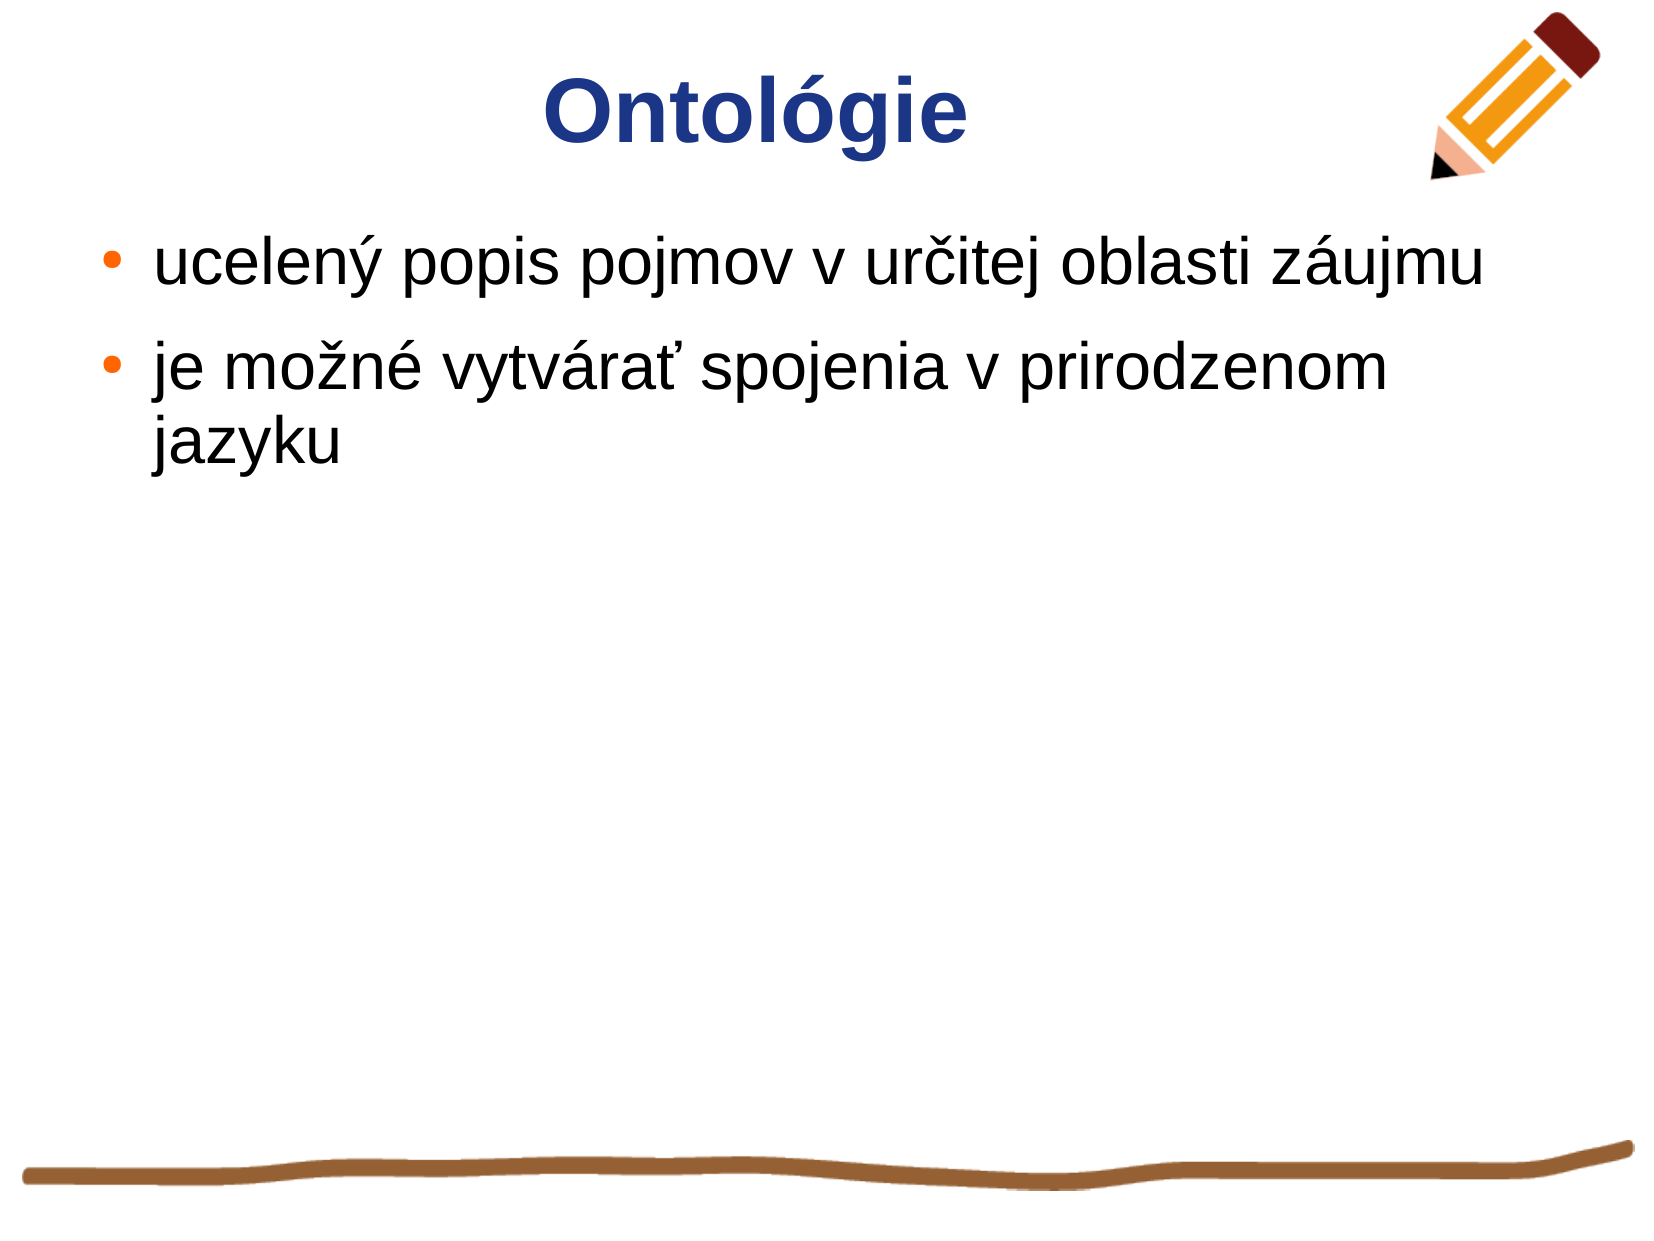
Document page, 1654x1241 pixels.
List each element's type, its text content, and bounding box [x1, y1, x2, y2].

picture [1430, 12, 1601, 181]
list ucelený popis pojmov v určitej oblasti záujmu je možné vytvárať spojenia v prirodzenom jazyku [82, 224, 1571, 1056]
title Ontológie [82, 49, 1430, 172]
picture [22, 1140, 1635, 1191]
